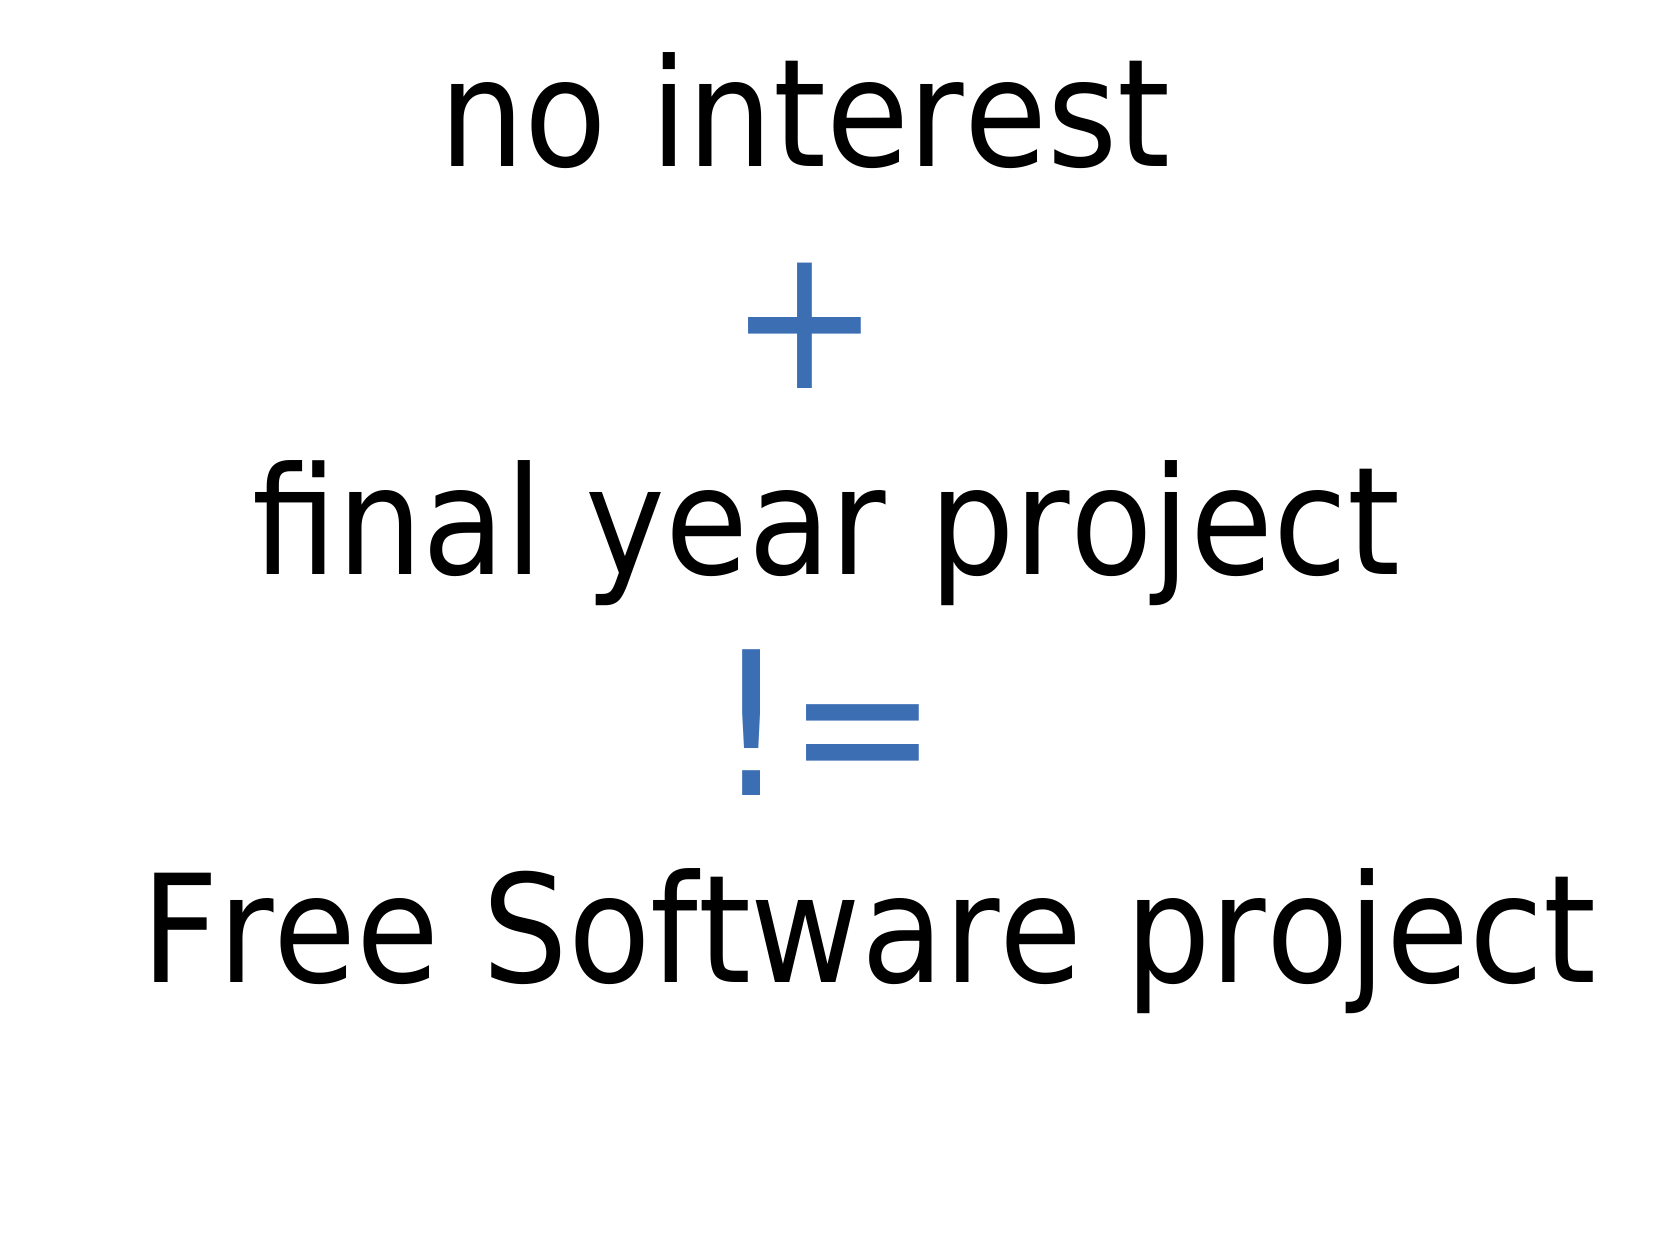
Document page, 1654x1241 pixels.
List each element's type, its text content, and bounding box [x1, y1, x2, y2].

text_box no interest + final year project != Free Software project [0, 20, 1654, 1201]
